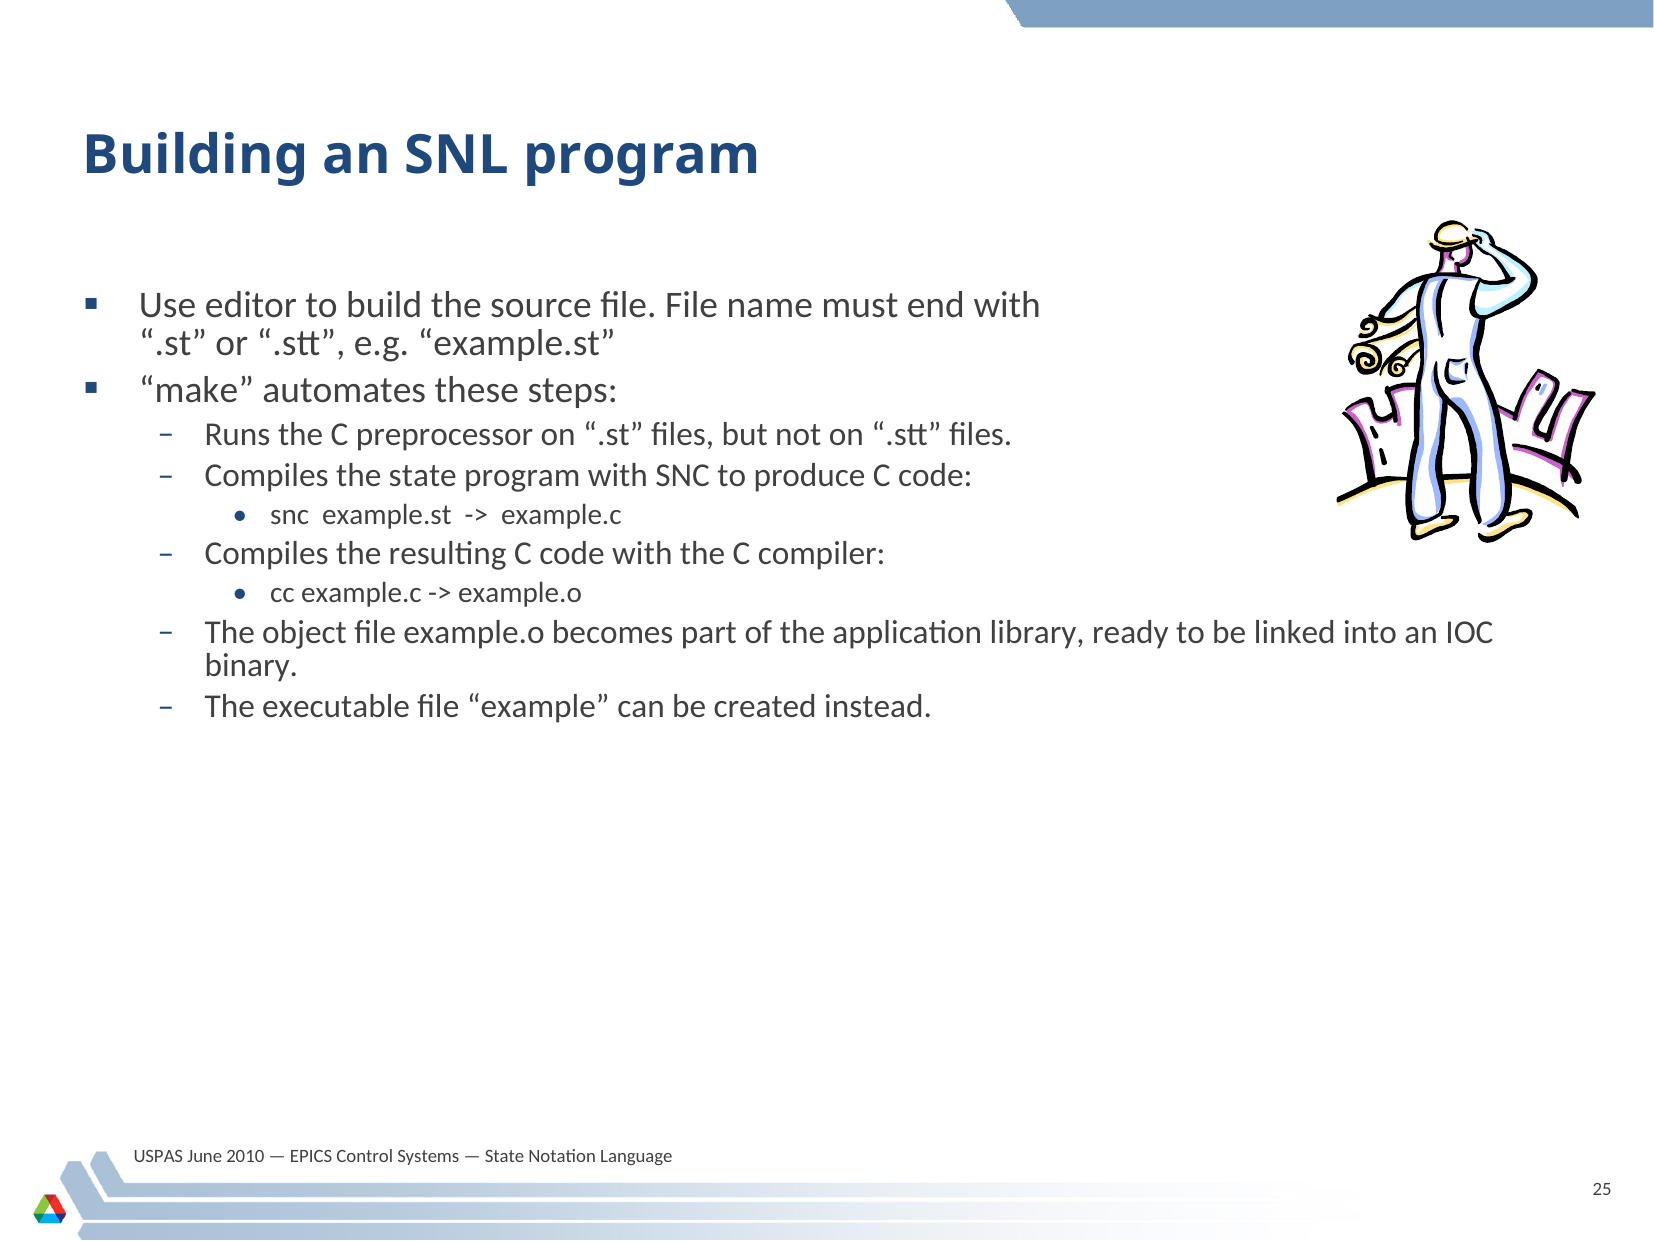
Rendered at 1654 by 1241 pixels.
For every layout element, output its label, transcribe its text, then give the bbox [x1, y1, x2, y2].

picture [0, 1143, 1654, 1240]
list Use editor to build the source file. File name must end with “.st” or “.stt”, e.g. “example.st” “make” automates these steps: Runs the C preprocessor on “.st” files, but not on “.stt” files. Compiles the state program with SNC to produce C code: snc example.st -> example.c Compiles the resulting C code with the C compiler: cc example.c -> example.o The object file example.o becomes part of the application library, ready to be linked into an IOC binary. The executable file “example” can be created instead. [82, 289, 1571, 1108]
picture [1336, 220, 1596, 543]
title Building an SNL program [82, 49, 1571, 257]
picture [0, 0, 1654, 29]
